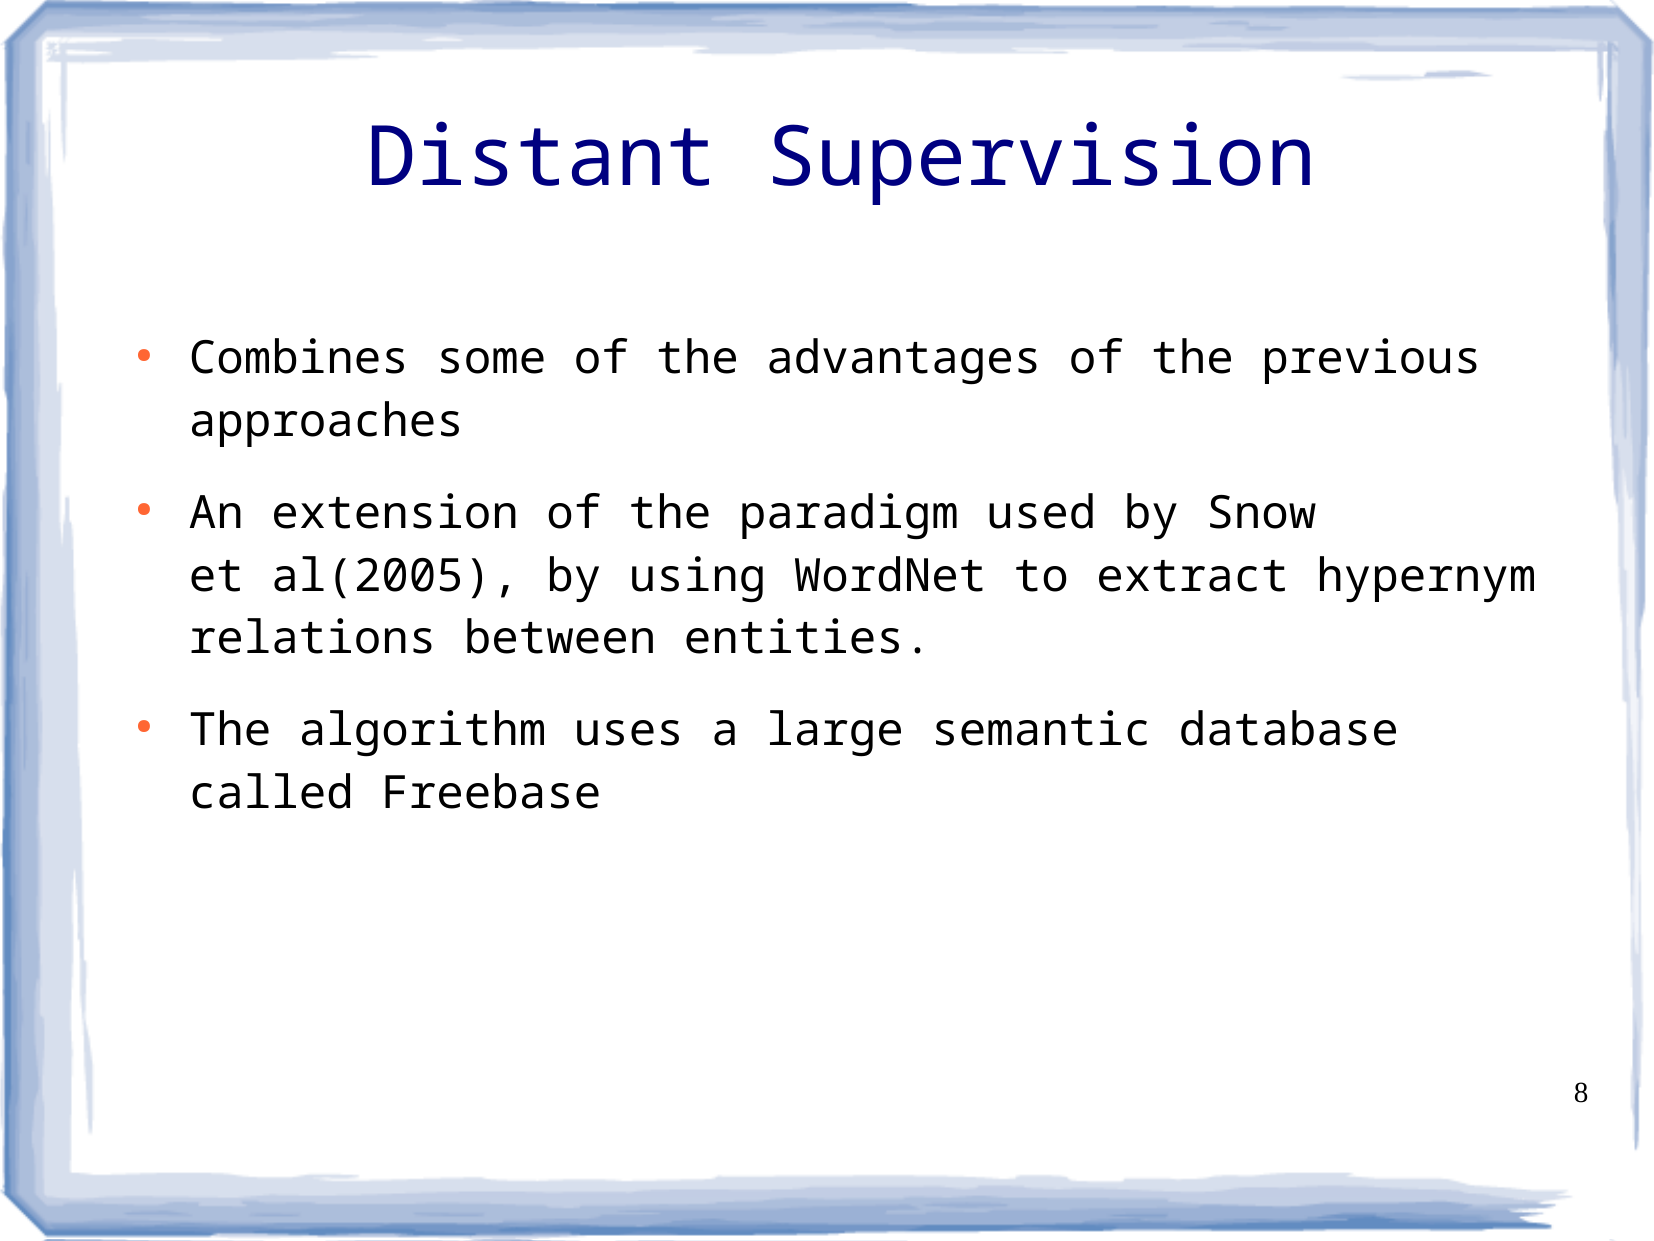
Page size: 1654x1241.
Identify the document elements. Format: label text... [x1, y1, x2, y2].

list Combines some of the advantages of the previous approaches An extension of the paradigm used by Snow et al(2005), by using WordNet to extract hypernym relations between entities. The algorithm uses a large semantic database called Freebase [118, 324, 1571, 1045]
picture [0, 0, 1654, 1241]
title Distant Supervision [82, 49, 1571, 257]
